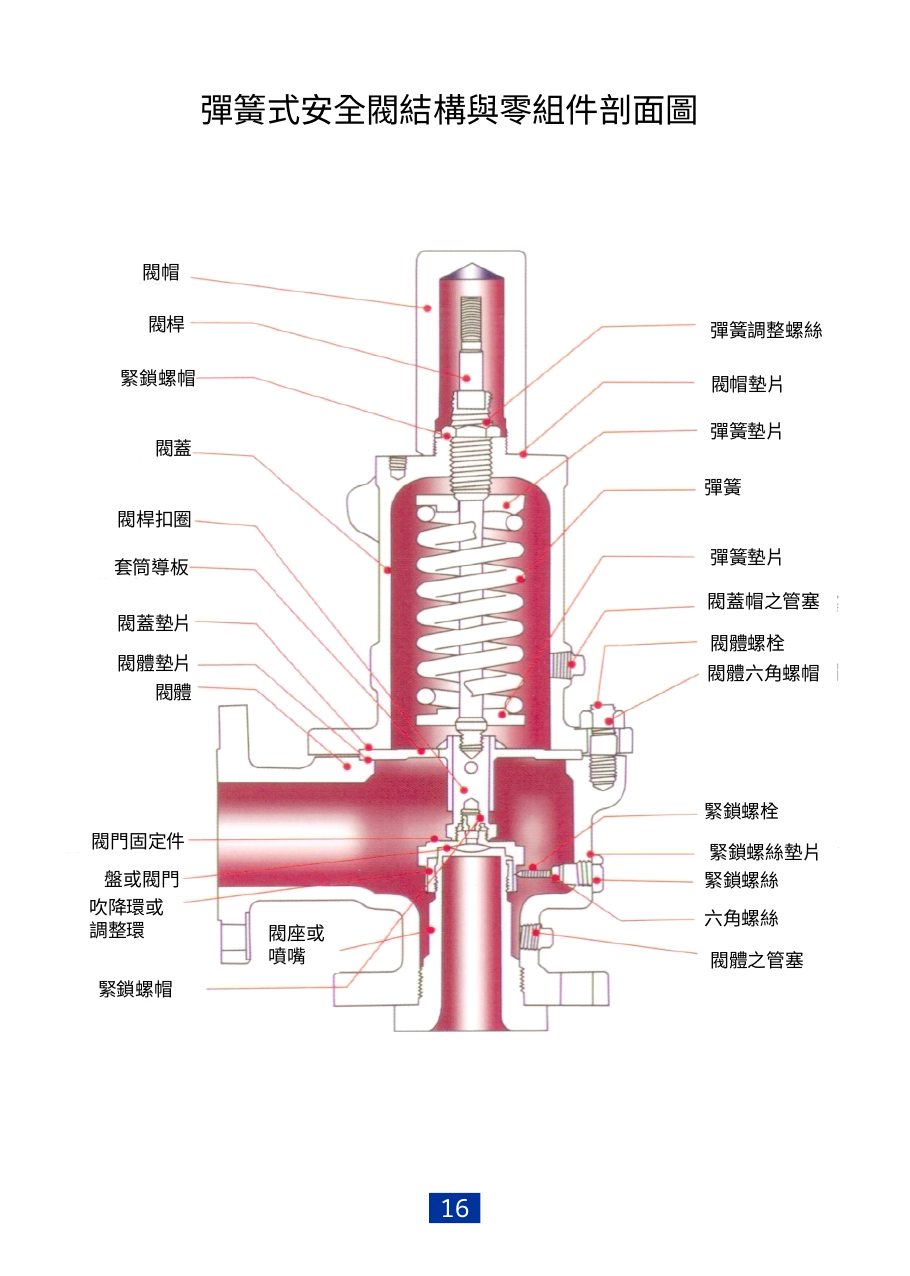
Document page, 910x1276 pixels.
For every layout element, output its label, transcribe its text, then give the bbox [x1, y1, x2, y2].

text_box 閥桿扣圈 [57, 507, 193, 530]
text_box 彈簧 [698, 467, 834, 506]
text_box 16 [429, 1192, 481, 1224]
picture [44, 163, 853, 1088]
text_box 緊鎖螺帽 [60, 367, 196, 390]
text_box 閥桿 [50, 312, 186, 336]
text_box 閥體 [57, 681, 193, 704]
text_box 緊鎖螺絲墊片 [703, 840, 839, 864]
text_box 緊鎖螺絲 [698, 868, 834, 891]
text_box 吹降環或調整環 [83, 895, 180, 954]
text_box 閥蓋帽之管塞 [701, 590, 837, 613]
text_box 彈簧調整螺絲 [704, 311, 840, 350]
text_box 閥帽 [44, 260, 180, 284]
text_box 彈簧墊片 [704, 411, 840, 451]
text_box 閥門固定件 [50, 830, 186, 853]
text_box 閥帽墊片 [705, 364, 841, 403]
text_box 緊鎖螺栓 [698, 800, 834, 823]
text_box 盤或閥門 [44, 861, 180, 897]
text_box 閥座或噴嘴 [262, 921, 340, 974]
text_box 緊鎖螺帽 [70, 977, 206, 1001]
text_box 閥體墊片 [57, 645, 193, 681]
text_box 六角螺絲 [698, 900, 834, 936]
text_box 閥蓋墊片 [57, 611, 193, 635]
text_box 套筒導板 [54, 555, 190, 579]
text_box 閥體之管塞 [704, 942, 840, 978]
text_box 彈簧式安全閥結構與零組件剖面圖 [161, 82, 739, 135]
text_box 閥蓋 [57, 437, 193, 460]
text_box 彈簧墊片 [704, 538, 840, 577]
text_box 閥體六角螺帽 [701, 661, 837, 685]
text_box 閥體螺栓 [704, 631, 840, 655]
